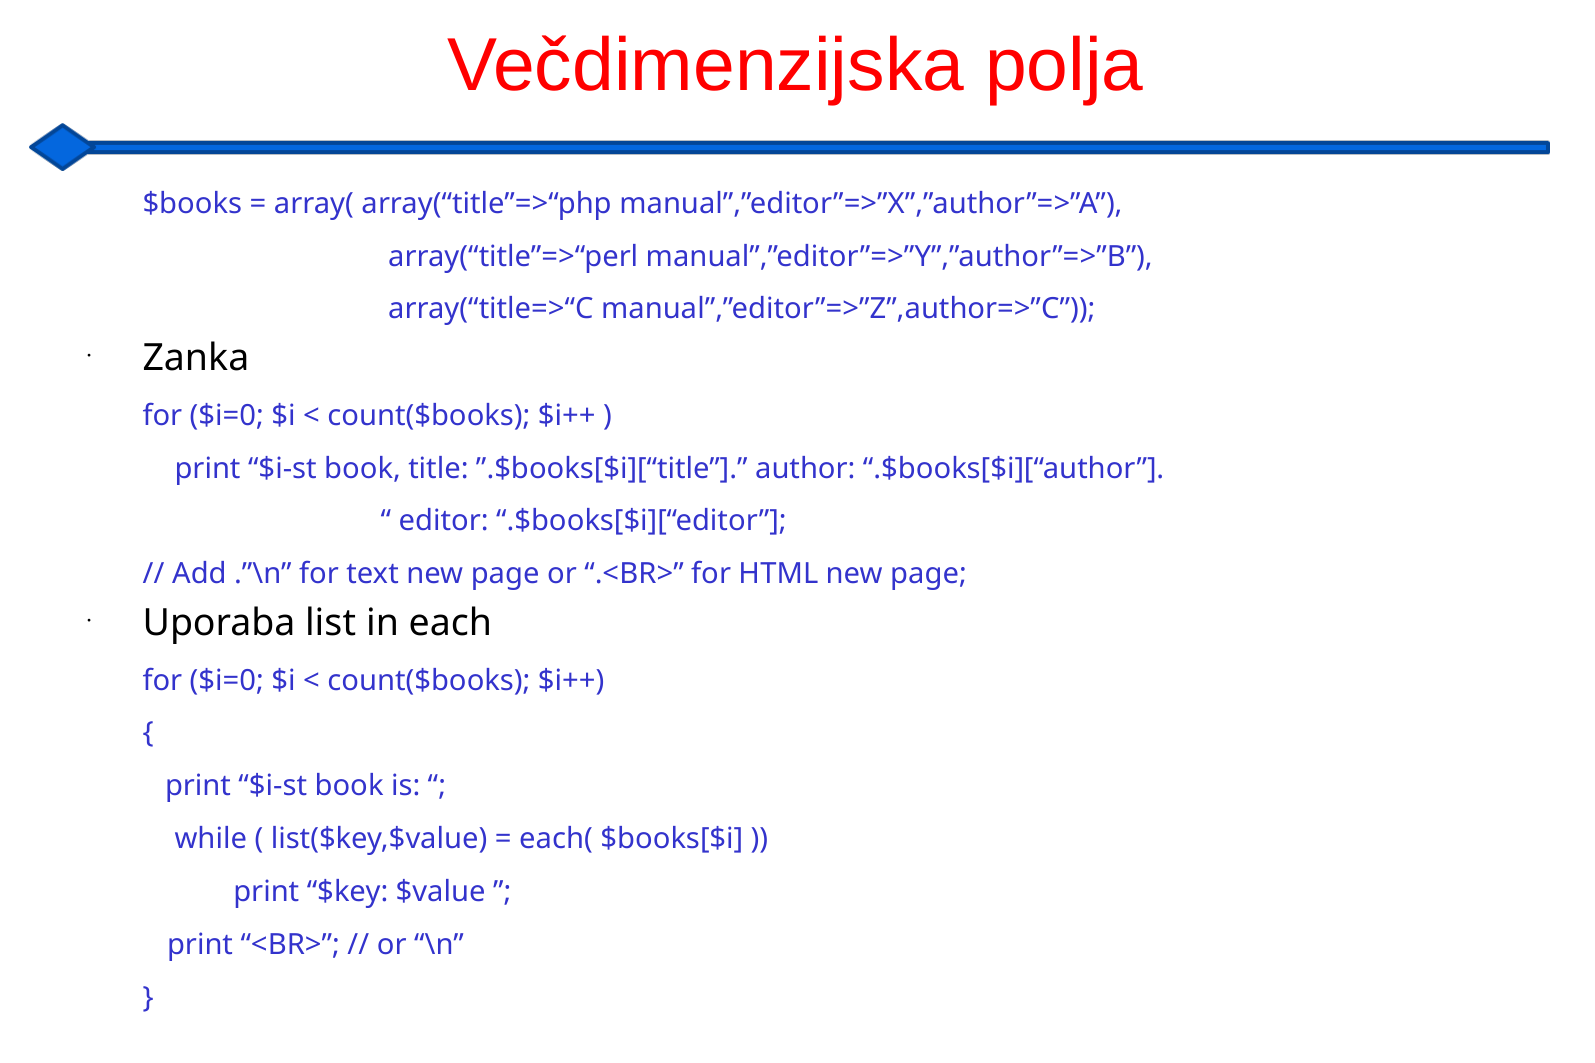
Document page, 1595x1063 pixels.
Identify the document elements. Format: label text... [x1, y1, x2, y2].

text_box $books = array( array(“title”=>“php manual”,”editor”=>”X”,”author”=>”A”), array(“title”=>“perl manual”,”editor”=>”Y”,”author”=>”B”), array(“title=>“C manual”,”editor”=>”Z”,author=>”C”)); Zanka for ($i=0; $i < count($books); $i++ ) print “$i-st book, title: ”.$books[$i][“title”].” author: “.$books[$i][“author”]. “ editor: “.$books[$i][“editor”]; // Add .”\n” for text new page or “.<BR>” for HTML new page; Uporaba list in each for ($i=0; $i < count($books); $i++) { print “$i-st book is: “; while ( list($key,$value) = each( $books[$i] )) print “$key: $value ”; print “<BR>”; // or “\n” } [86, 137, 1504, 1058]
picture [28, 122, 1551, 172]
title Večdimenzijska polja [165, 3, 1426, 133]
